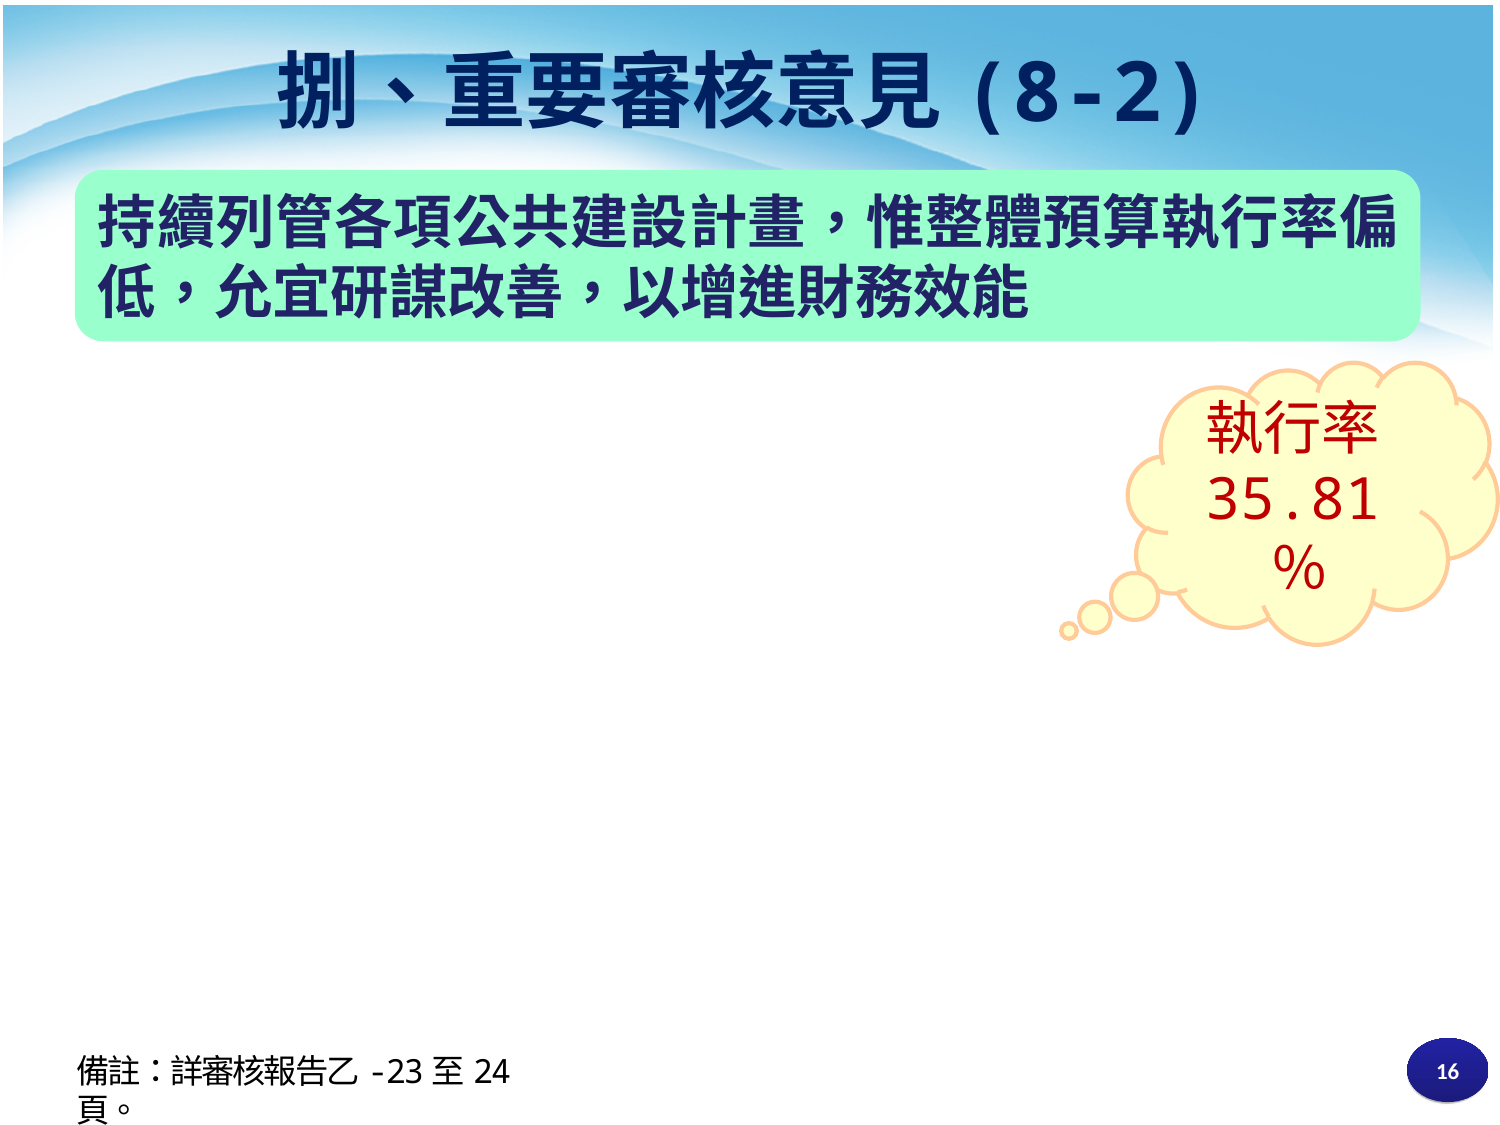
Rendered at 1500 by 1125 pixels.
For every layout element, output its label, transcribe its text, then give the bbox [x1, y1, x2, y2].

text_box 捌、重要審核意見(8-2) [0, 30, 1489, 146]
picture [0, 0, 1498, 1125]
text_box 持續列管各項公共建設計畫，惟整體預算執行率偏低，允宜研謀改善，以增進財務效能 [74, 169, 1421, 342]
text_box 備註：詳審核報告乙-23至24頁。 [61, 1042, 561, 1125]
text_box 執行率35.81％ [1079, 601, 1111, 633]
text_box 執行率35.81％ [1061, 623, 1077, 639]
text_box 16 [1407, 1038, 1489, 1103]
text_box 執行率35.81％ [1111, 362, 1498, 645]
